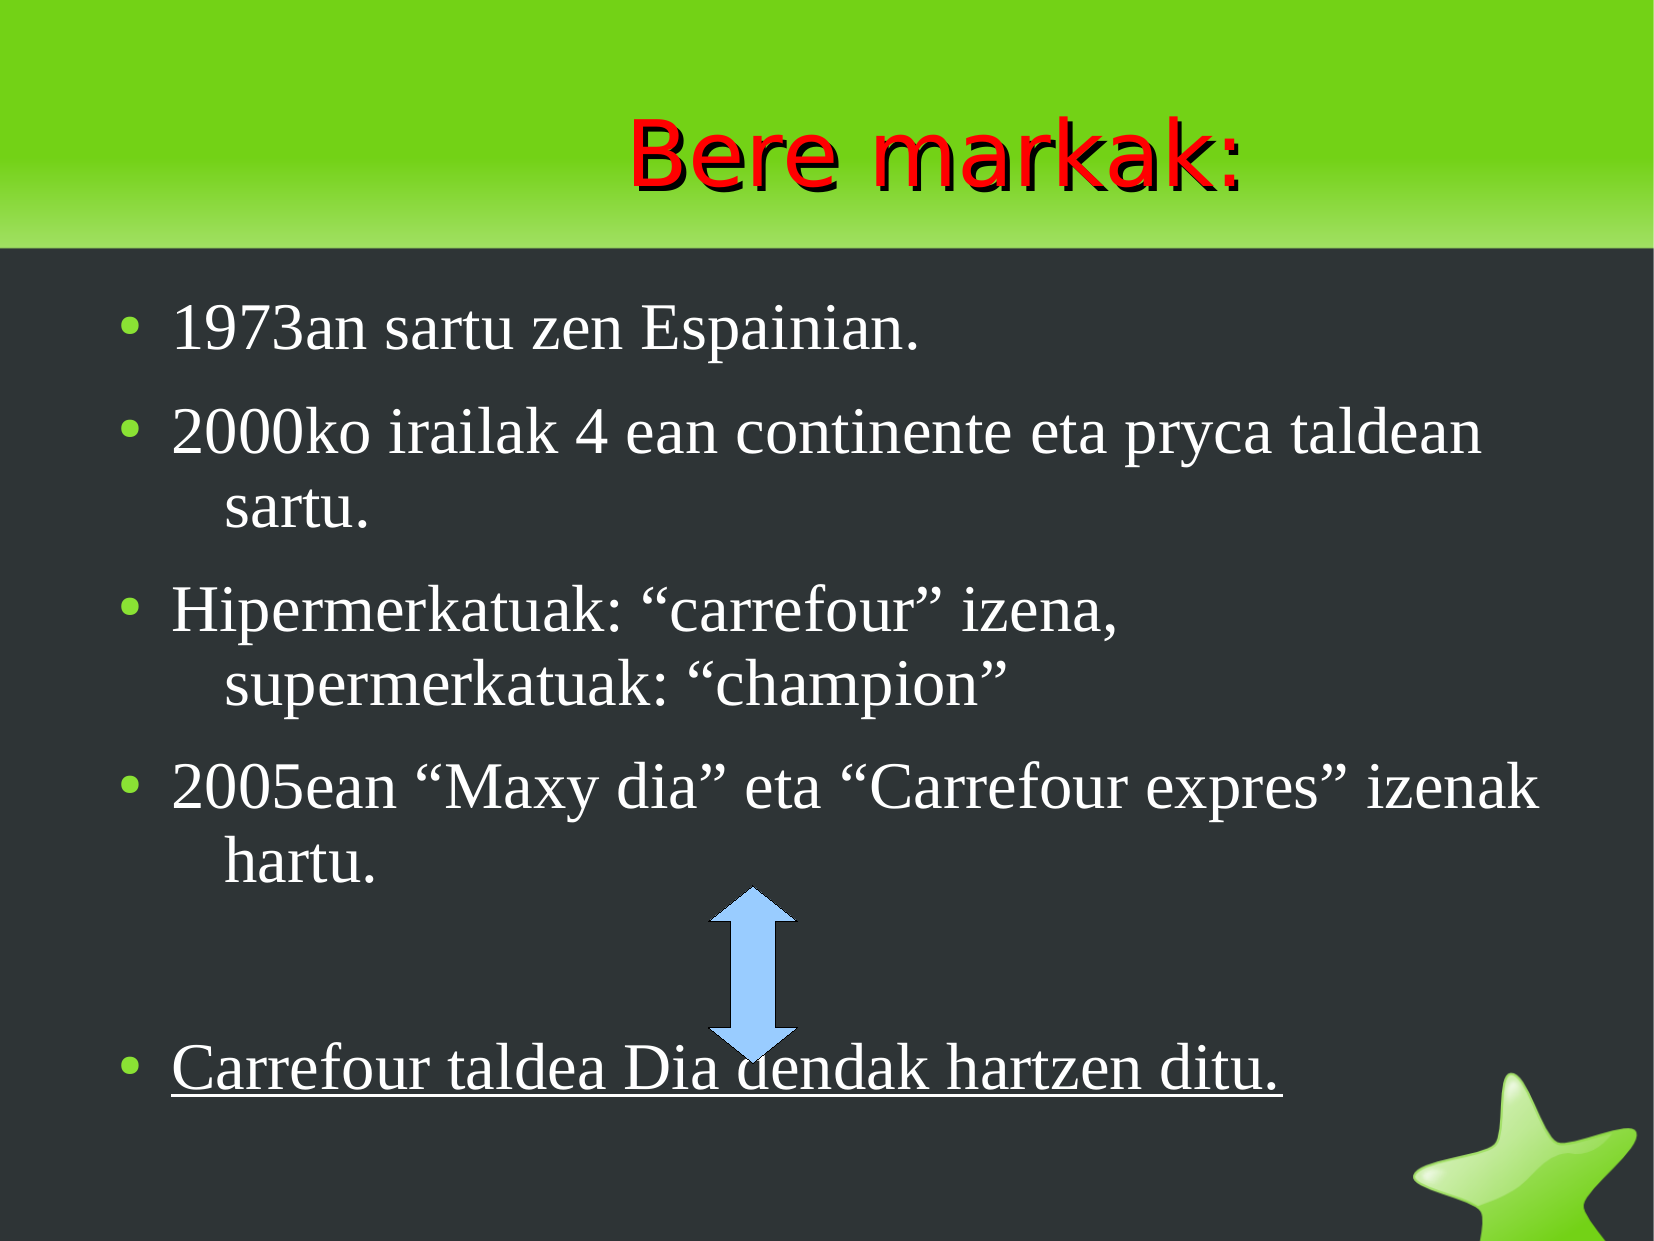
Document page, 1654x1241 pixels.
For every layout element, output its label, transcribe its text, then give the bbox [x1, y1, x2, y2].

list 1973an sartu zen Espainian. 2000ko irailak 4 ean continente eta pryca taldean sartu. Hipermerkatuak: “carrefour” izena, supermerkatuak: “champion” 2005ean “Maxy dia” eta “Carrefour expres” izenak hartu. Carrefour taldea Dia dendak hartzen ditu. [82, 290, 1571, 1165]
text_box [708, 885, 798, 1064]
picture [0, 0, 1654, 1241]
title Bere markak: [295, 59, 1577, 252]
